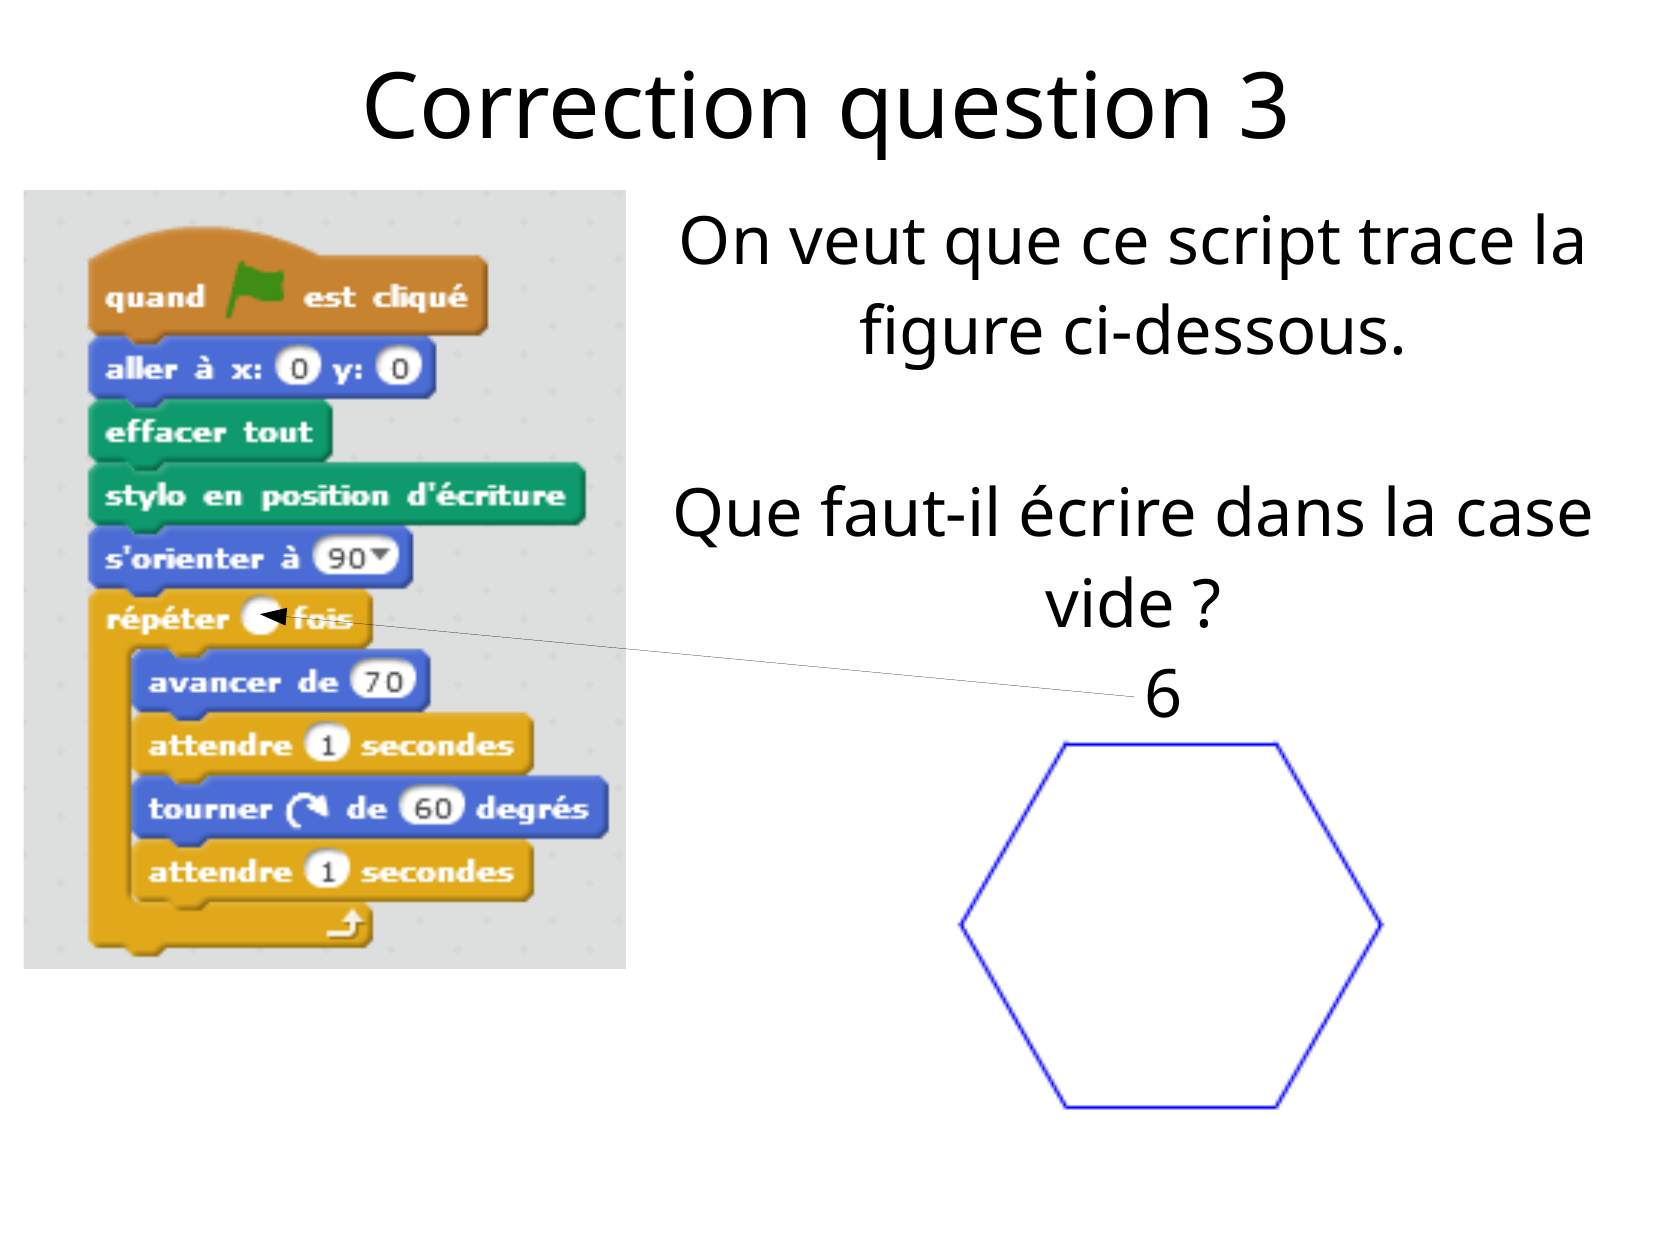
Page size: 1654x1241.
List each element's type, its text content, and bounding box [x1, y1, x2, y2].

picture [923, 678, 1418, 1146]
picture [23, 190, 626, 969]
text_box 6 [921, 603, 1406, 780]
subtitle On veut que ce script trace la figure ci-dessous. Que faut-il écrire dans la case vide ? [626, 217, 1642, 623]
title Correction question 3 [82, 0, 1571, 208]
